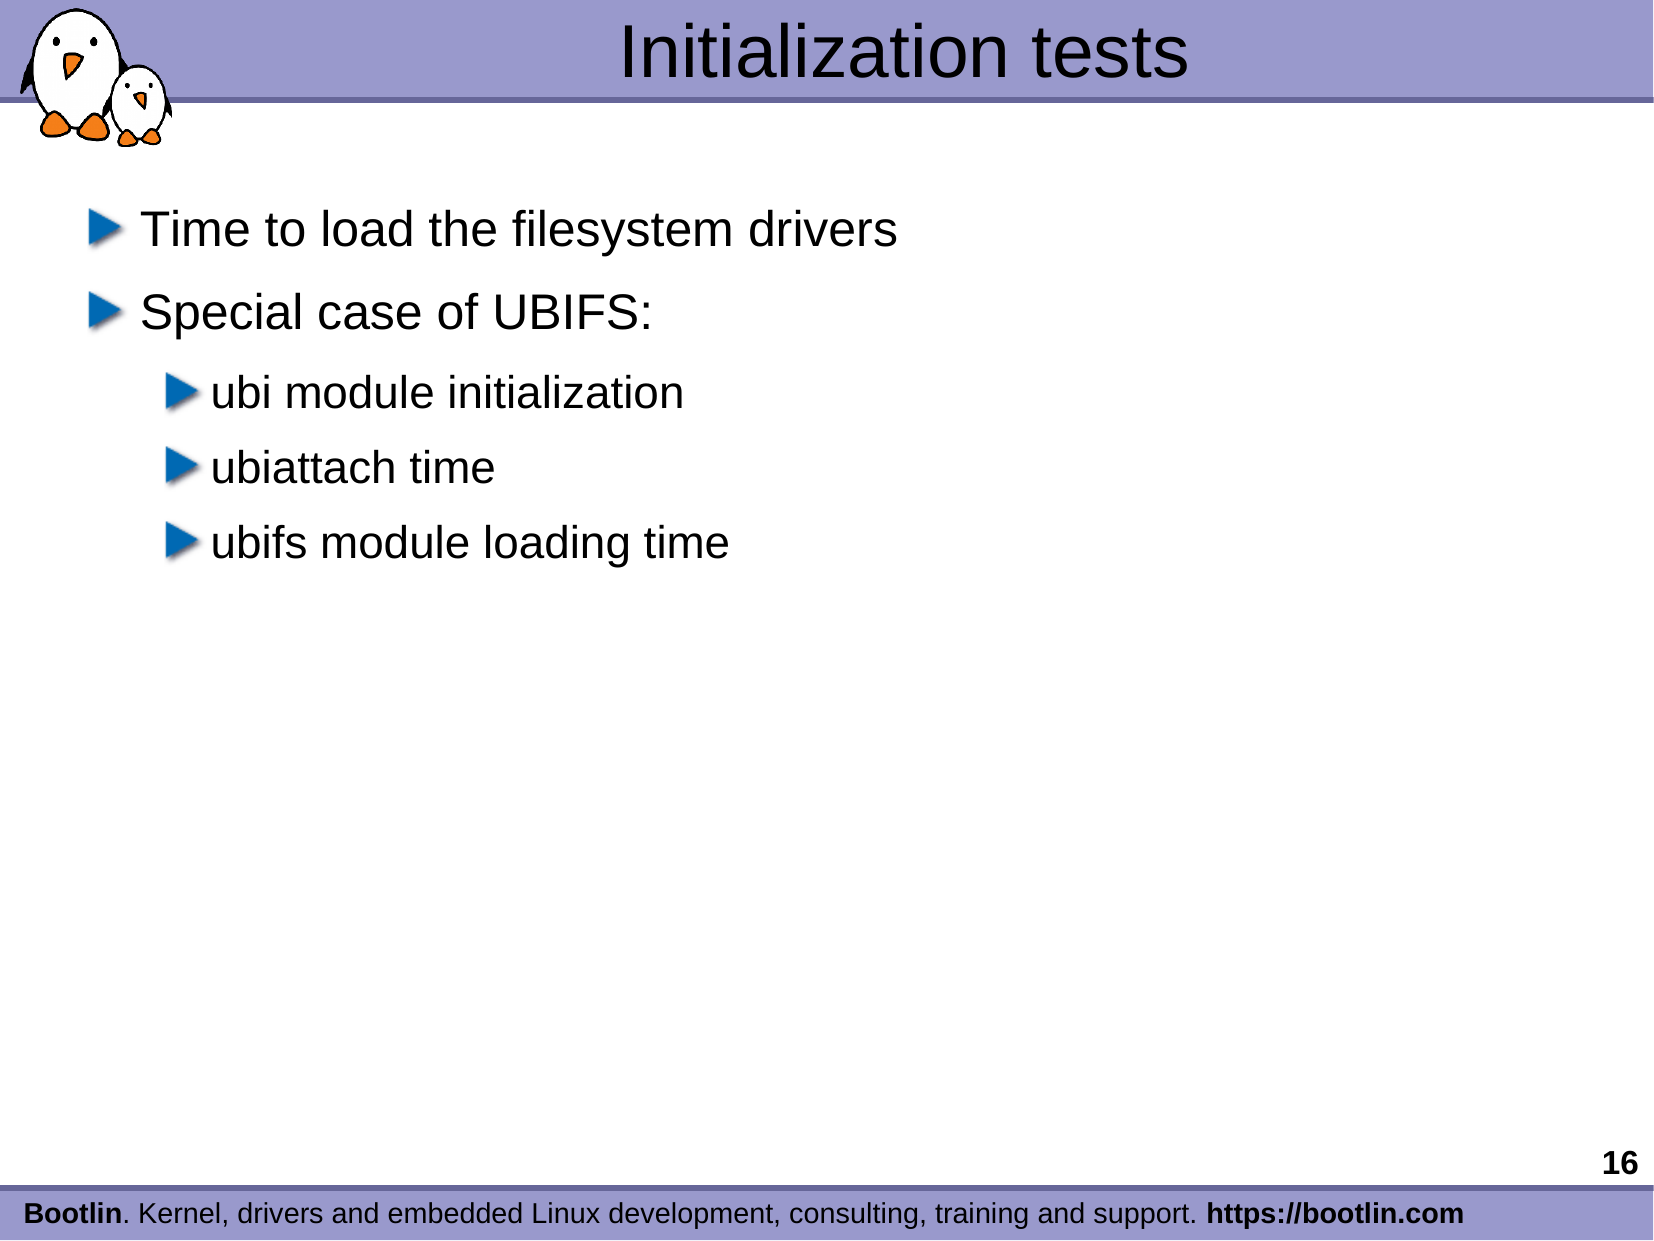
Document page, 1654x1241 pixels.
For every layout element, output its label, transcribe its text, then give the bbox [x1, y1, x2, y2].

title Initialization tests [178, 4, 1631, 98]
picture [20, 8, 172, 147]
list Time to load the filesystem drivers Special case of UBIFS: ubi module initialization ubiattach time ubifs module loading time [68, 201, 1592, 1118]
